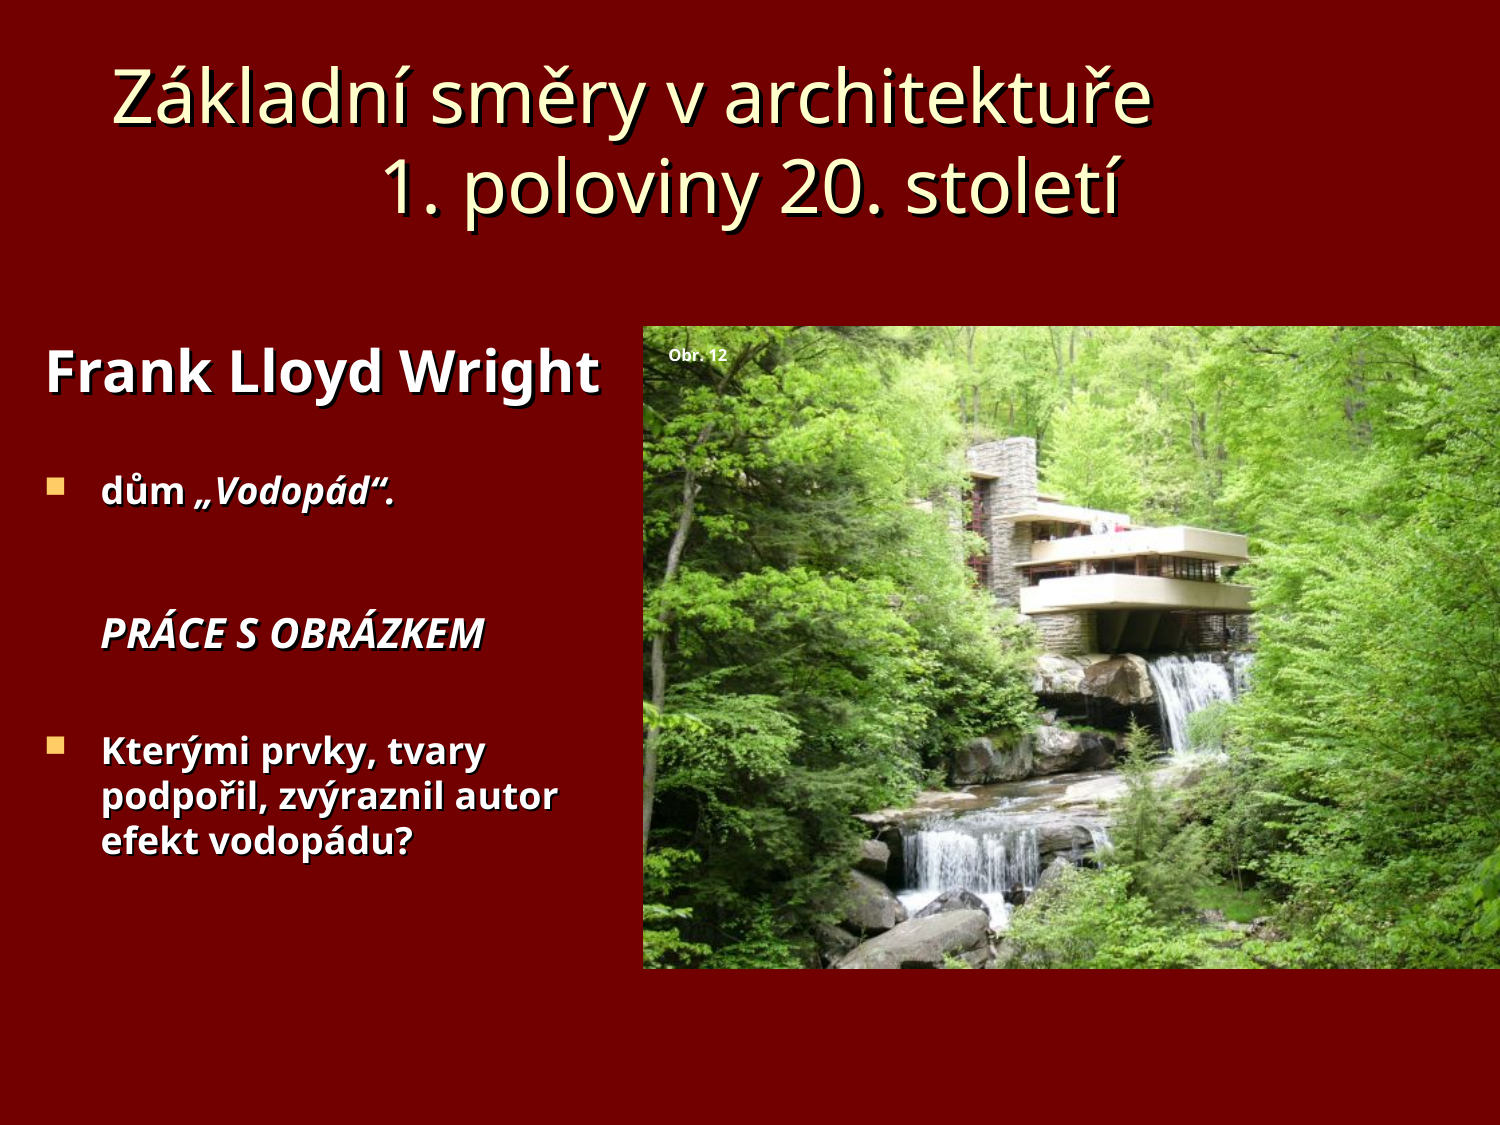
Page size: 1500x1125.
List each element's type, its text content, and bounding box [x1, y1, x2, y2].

list Frank Lloyd Wright dům „Vodopád“. PRÁCE S OBRÁZKEM Kterými prvky, tvary podpořil, zvýraznil autor efekt vodopádu? [29, 326, 621, 1106]
title Základní směry v architektuře 1. poloviny 20. století [75, 41, 1426, 237]
text_box Obr. 12 [653, 337, 743, 373]
text_box [643, 326, 1500, 969]
